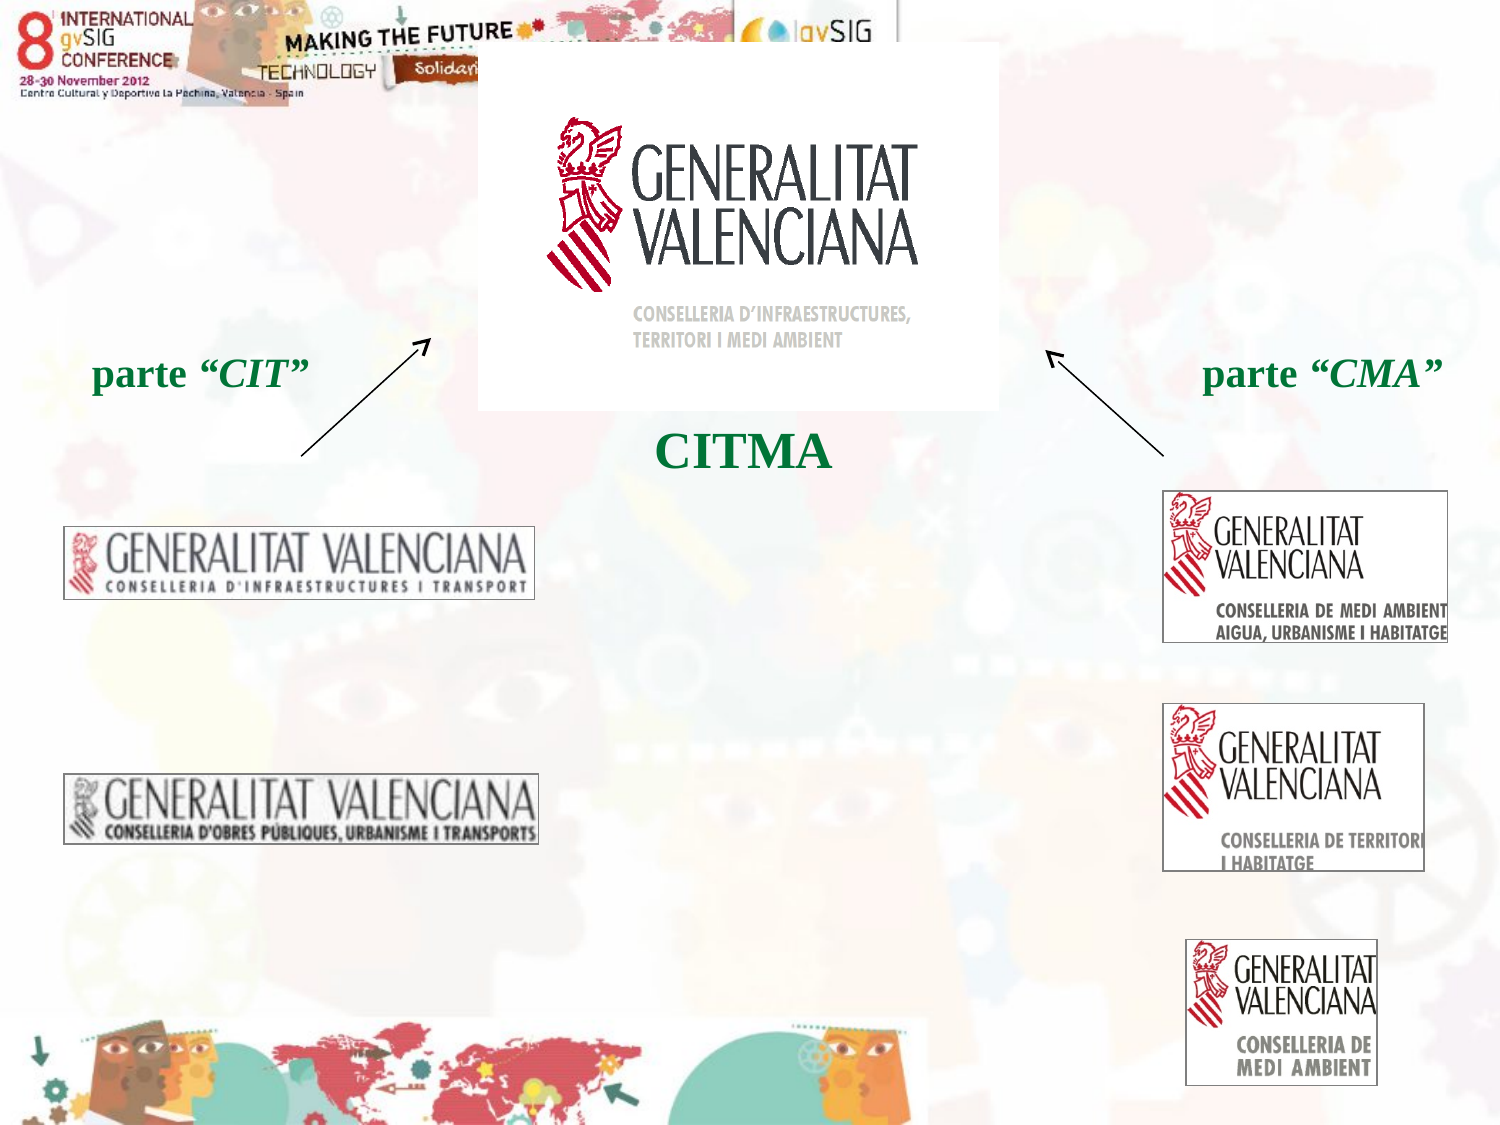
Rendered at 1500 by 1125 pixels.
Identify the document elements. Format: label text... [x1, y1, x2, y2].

picture [0, 0, 1500, 1125]
text_box CITMA [513, 408, 975, 487]
text_box parte “CMA” [1092, 338, 1500, 404]
text_box parte “CIT” [0, 338, 431, 404]
chart [478, 42, 999, 411]
